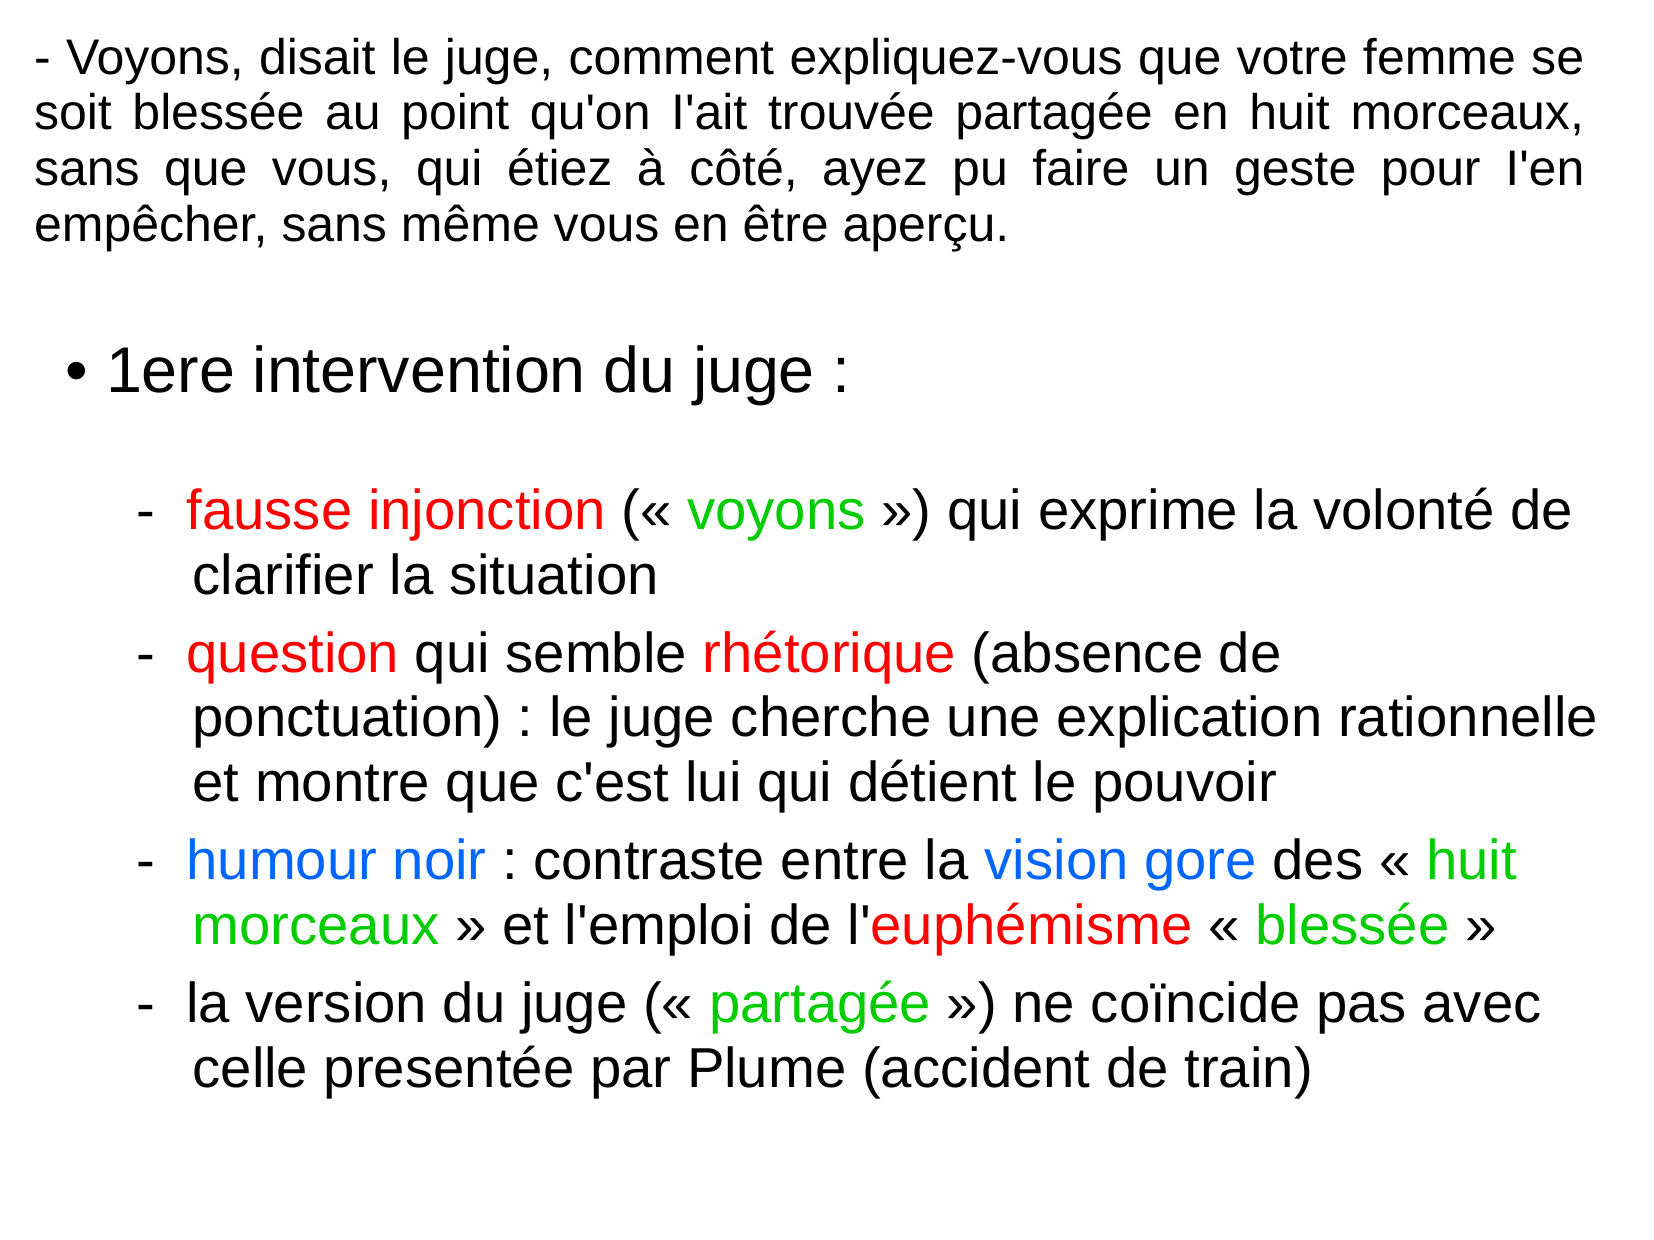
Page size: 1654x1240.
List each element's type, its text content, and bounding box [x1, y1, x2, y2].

text_box - Voyons, disait le juge, comment expliquez-vous que votre femme se soit blessée au point qu'on I'ait trouvée partagée en huit morceaux, sans que vous, qui étiez à côté, ayez pu faire un geste pour I'en empêcher, sans même vous en être aperçu. [34, 29, 1618, 249]
text_box • 1ere intervention du juge : - fausse injonction (« voyons ») qui exprime la volonté de clarifier la situation - question qui semble rhétorique (absence de ponctuation) : le juge cherche une explication rationnelle et montre que c'est lui qui détient le pouvoir - humour noir : contraste entre la vision gore des « huit morceaux » et l'emploi de l'euphémisme « blessée » - la version du juge (« partagée ») ne coïncide pas avec celle presentée par Plume (accident de train) [66, 328, 1602, 1132]
